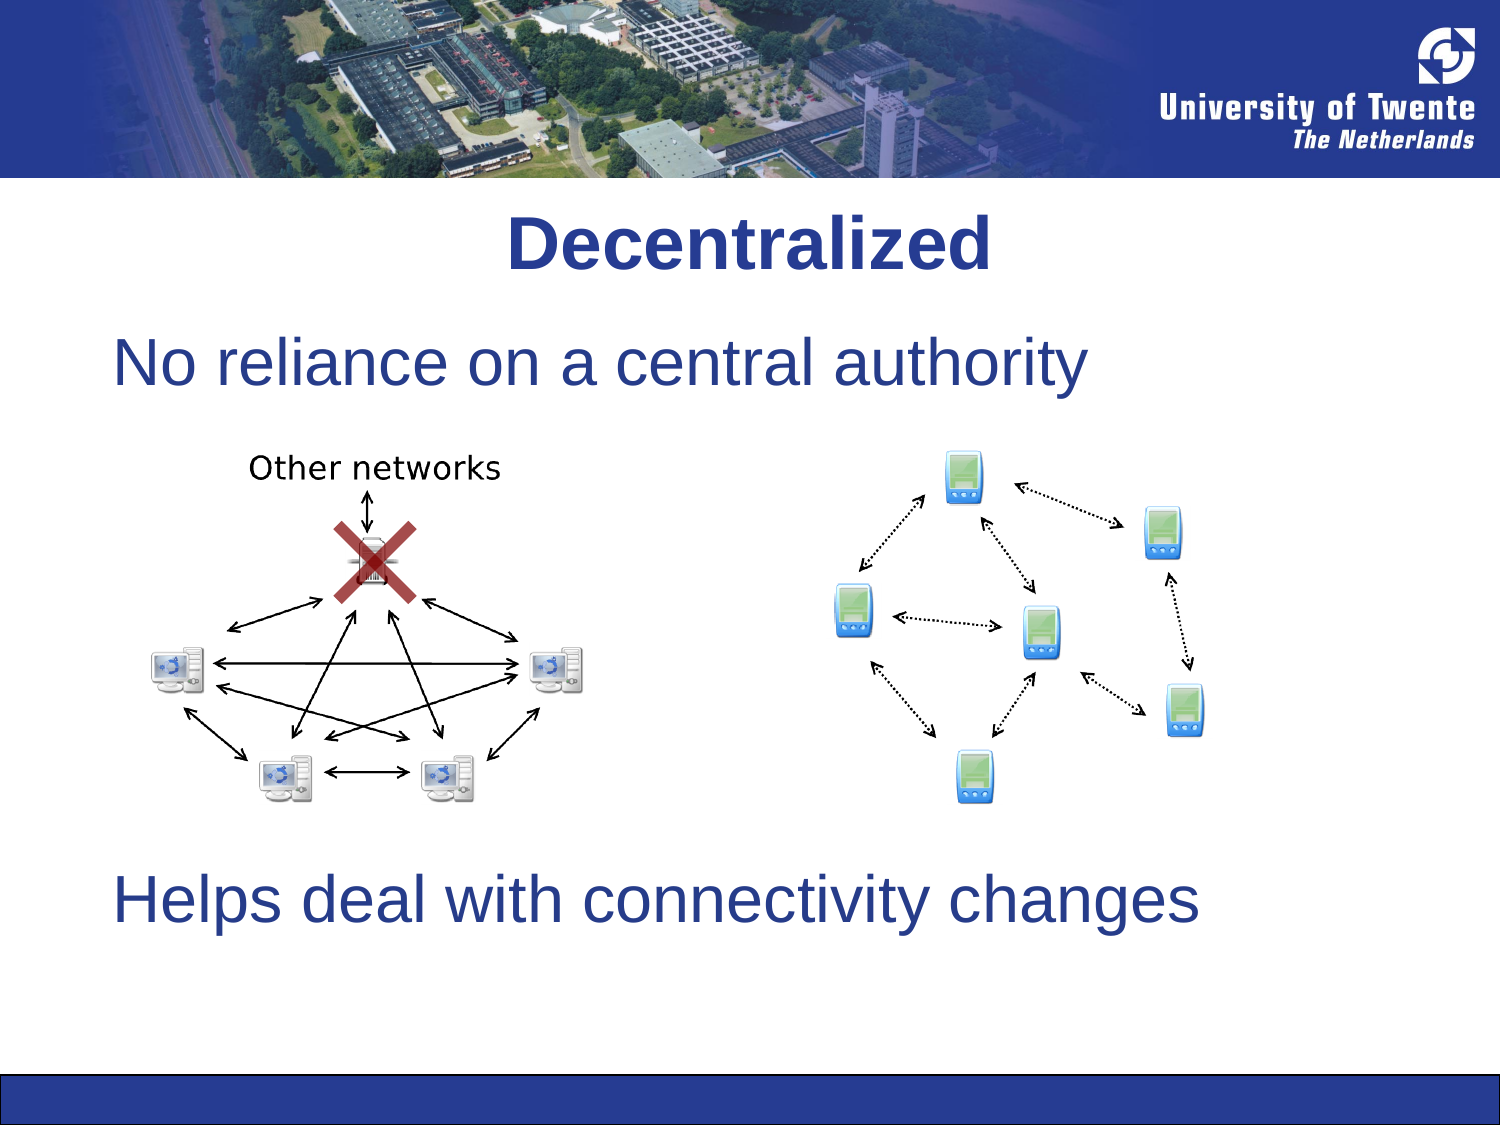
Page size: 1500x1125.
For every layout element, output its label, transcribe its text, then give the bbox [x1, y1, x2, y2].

list No reliance on a central authority [112, 324, 1388, 451]
picture [825, 449, 1298, 805]
title Decentralized [112, 187, 1388, 301]
picture [150, 449, 623, 805]
list Helps deal with connectivity changes [112, 862, 1388, 988]
picture [0, 0, 1500, 178]
